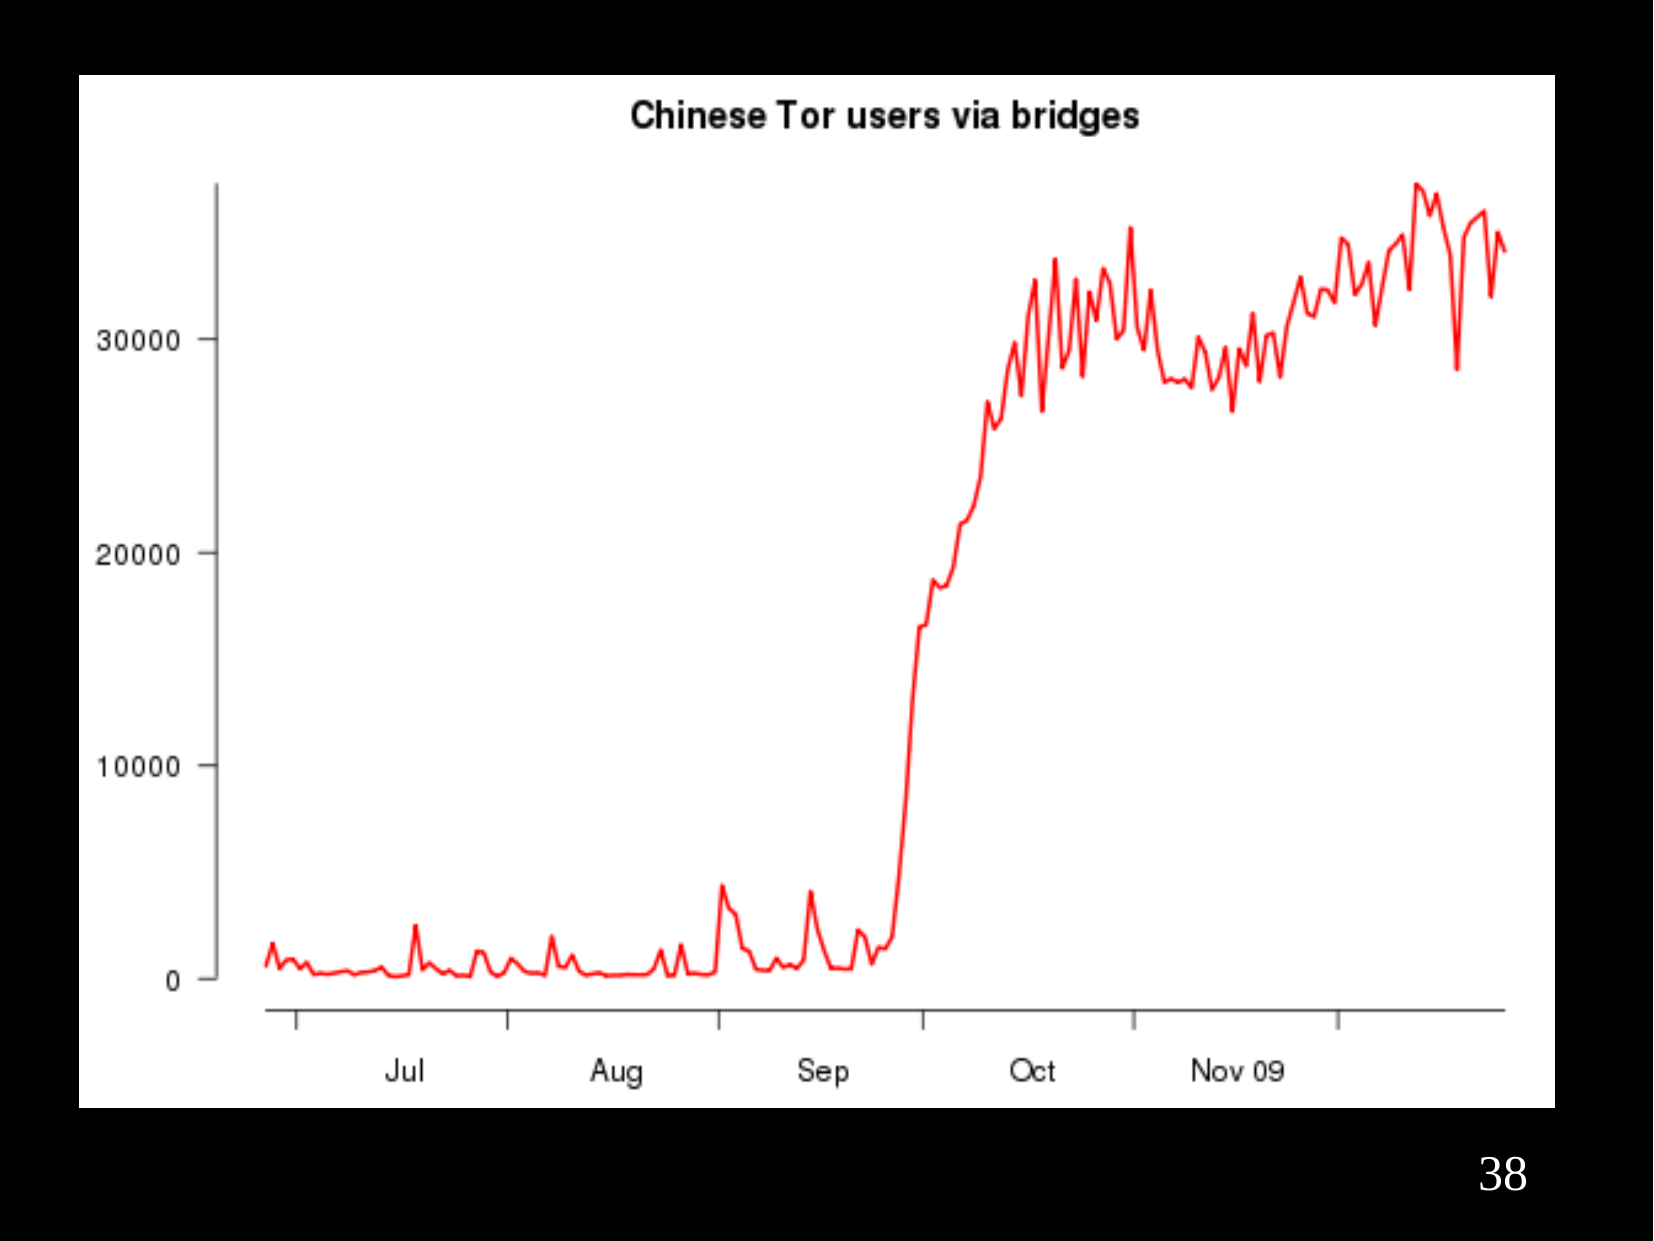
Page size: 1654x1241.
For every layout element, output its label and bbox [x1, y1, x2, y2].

picture [79, 75, 1555, 1108]
